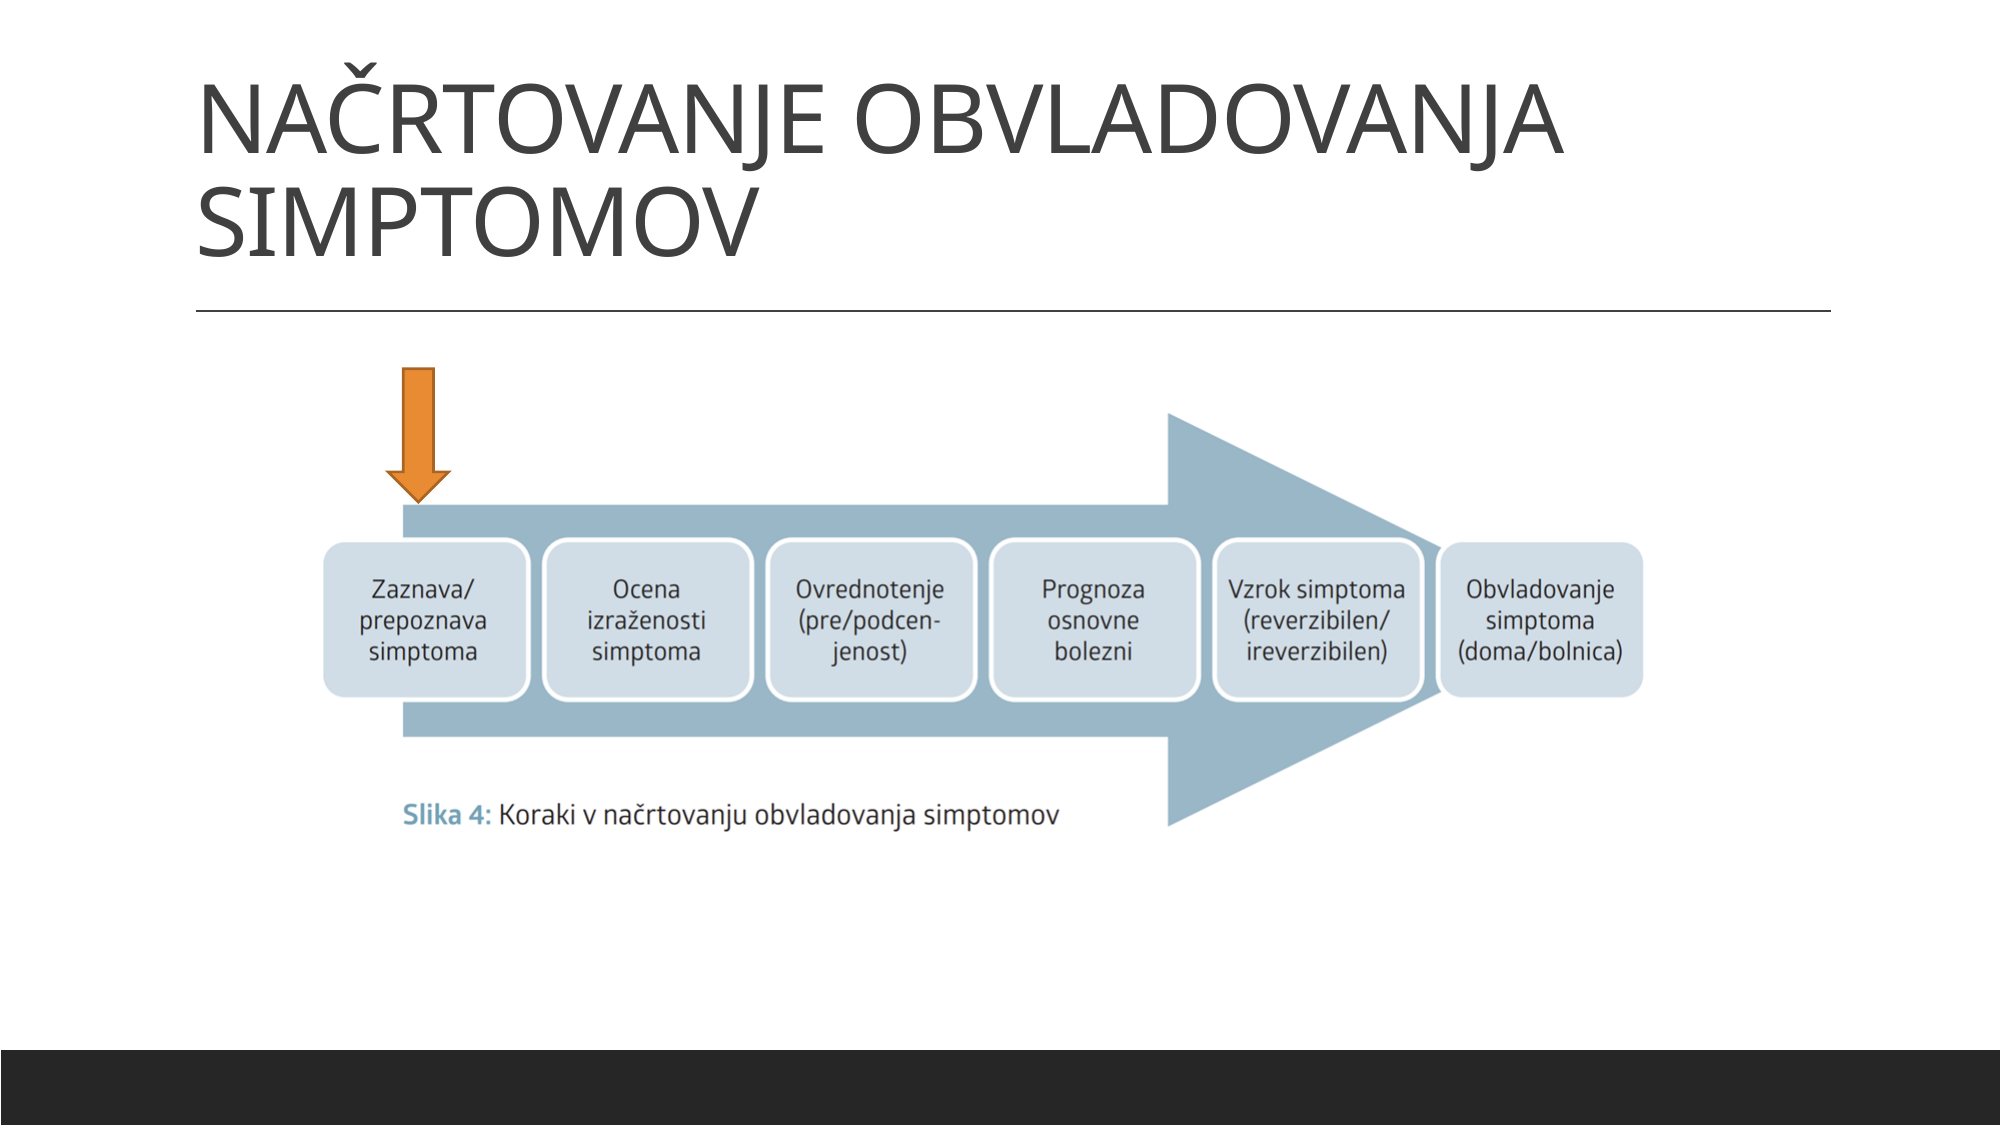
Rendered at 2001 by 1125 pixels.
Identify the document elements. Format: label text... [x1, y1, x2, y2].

title NAČRTOVANJE OBVLADOVANJA SIMPTOMOV [180, 47, 1831, 286]
text_box [388, 368, 449, 503]
picture [191, 392, 1819, 916]
